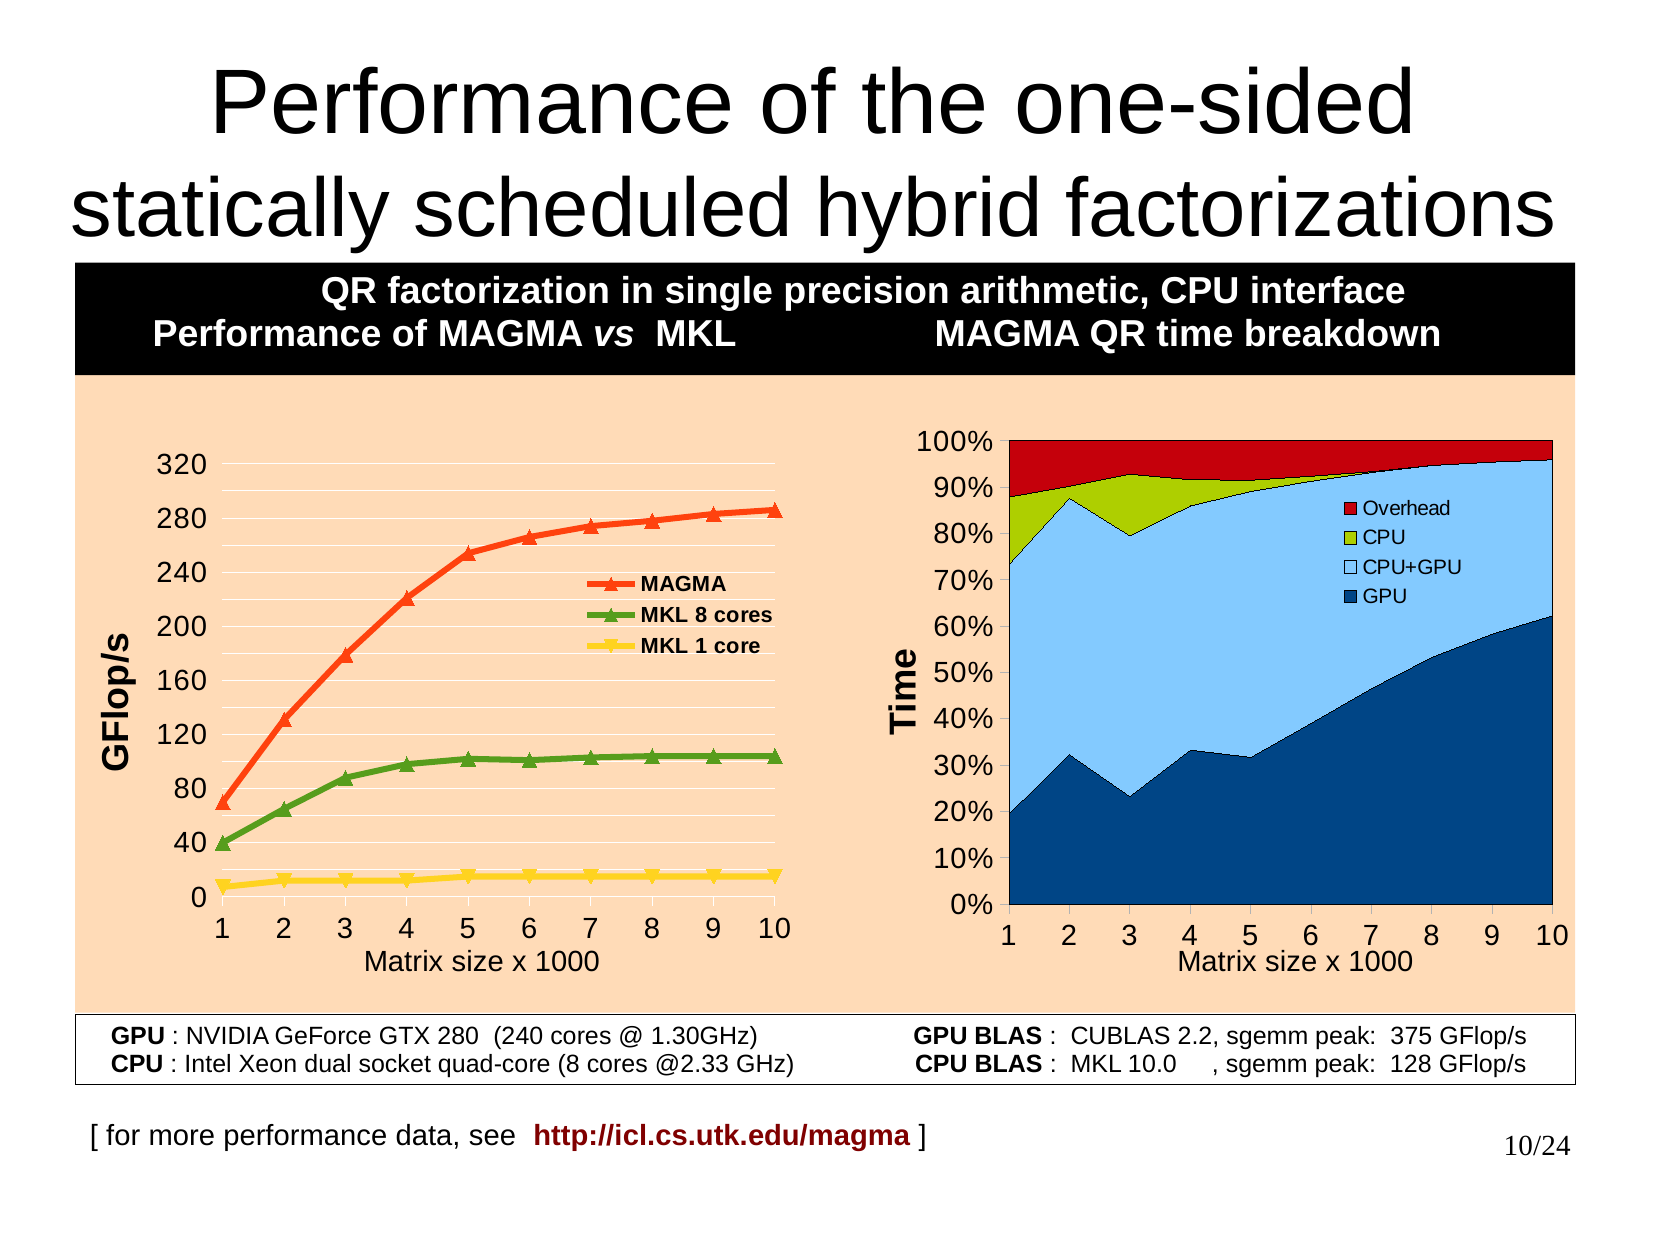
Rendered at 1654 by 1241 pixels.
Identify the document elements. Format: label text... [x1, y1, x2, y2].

text_box Time [874, 633, 932, 751]
text_box [75, 376, 1576, 1013]
text_box QR factorization in single precision arithmetic, CPU interface Performance of MAGMA vs MKL MAGMA QR time breakdown [75, 262, 1576, 376]
text_box [ for more performance data, see http://icl.cs.utk.edu/magma ] [75, 1111, 938, 1159]
text_box GPU : NVIDIA GeForce GTX 280 (240 cores @ 1.30GHz) GPU BLAS : CUBLAS 2.2, sgemm peak: 375 GFlop/s CPU : Intel Xeon dual socket quad-core (8 cores @2.33 GHz) CPU BLAS : MKL 10.0 , sgemm peak: 128 GFlop/s [75, 1014, 1576, 1085]
text_box Matrix size x 1000 [348, 937, 601, 988]
text_box GFlop/s [86, 618, 144, 788]
text_box Matrix size x 1000 [1162, 937, 1414, 988]
chart [150, 412, 826, 1013]
title Performance of the one-sided statically scheduled hybrid factorizations [0, 50, 1654, 256]
chart [900, 413, 1654, 976]
